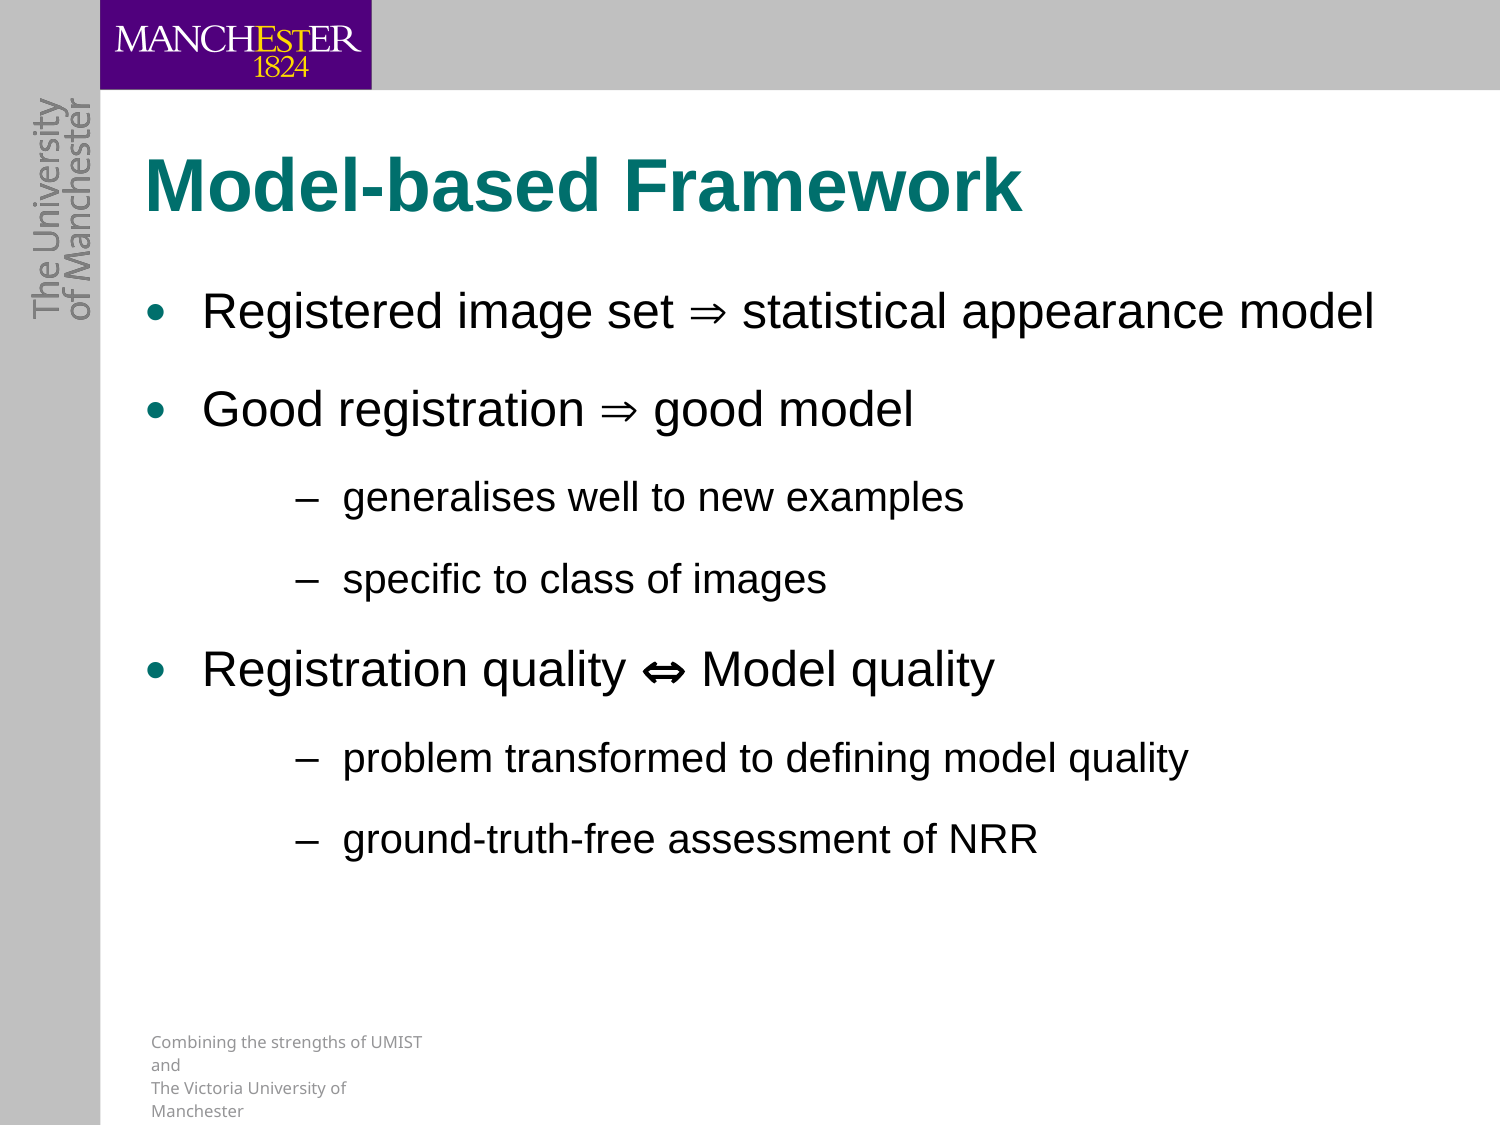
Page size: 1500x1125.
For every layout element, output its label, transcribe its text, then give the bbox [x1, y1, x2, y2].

picture [0, 0, 372, 320]
list Registered image set  statistical appearance model Good registration  good model generalises well to new examples specific to class of images Registration quality  Model quality problem transformed to defining model quality ground-truth-free assessment of NRR [130, 259, 1407, 1012]
title Model-based Framework [129, 120, 1406, 251]
